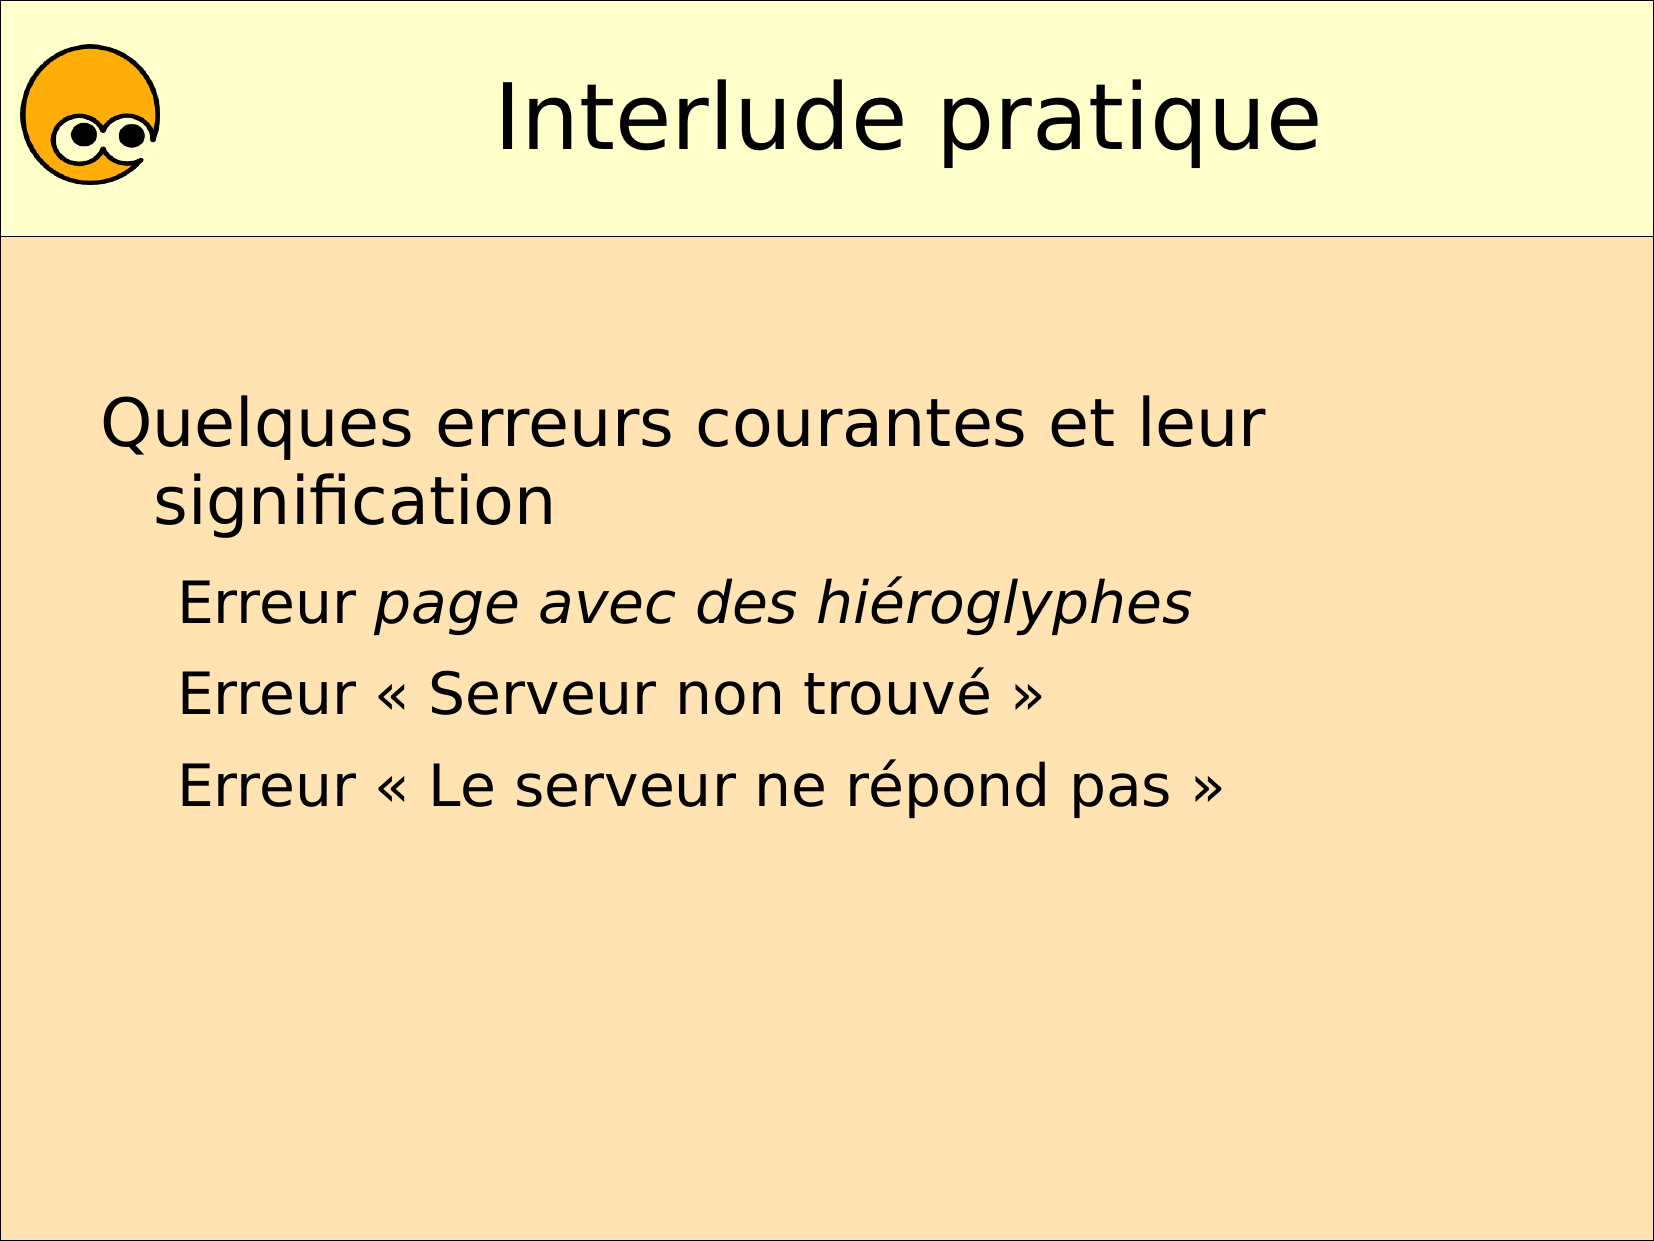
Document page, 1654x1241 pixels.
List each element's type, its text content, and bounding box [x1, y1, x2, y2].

list Quelques erreurs courantes et leur signification Erreur page avec des hiéroglyphes Erreur « Serveur non trouvé » Erreur « Le serveur ne répond pas » [82, 384, 1571, 899]
title Interlude pratique [165, 21, 1654, 214]
picture [20, 44, 160, 185]
